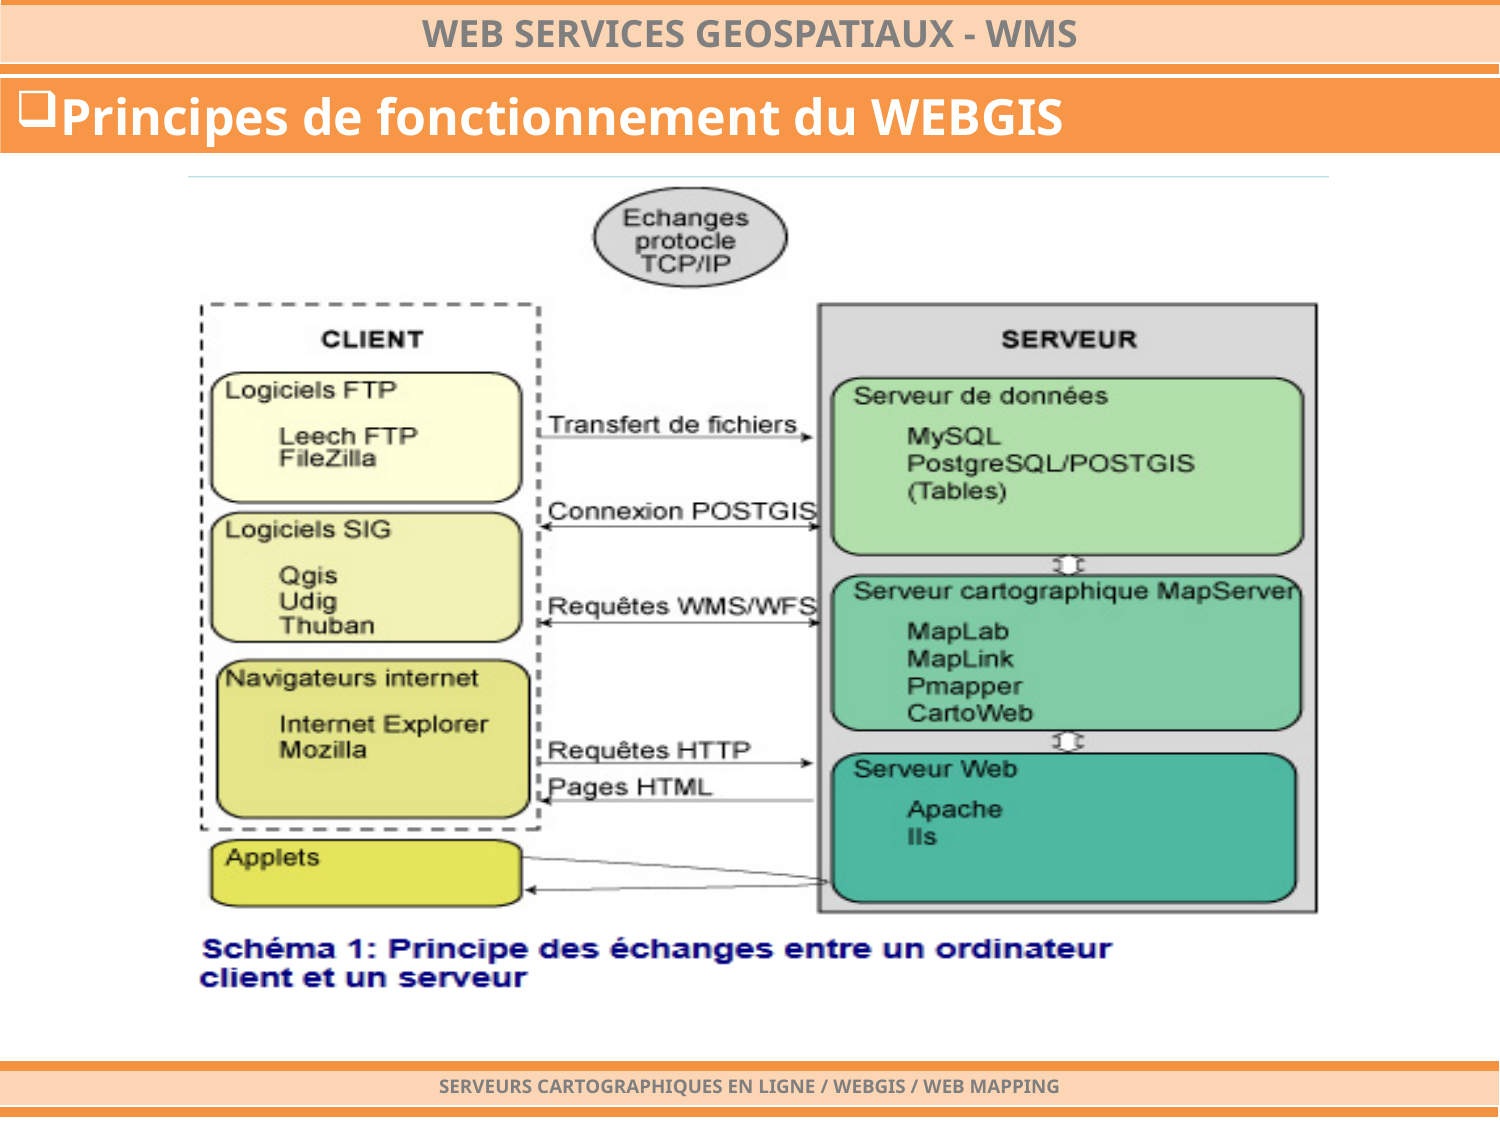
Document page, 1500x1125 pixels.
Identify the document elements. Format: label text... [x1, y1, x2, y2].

text_box SERVEURS CARTOGRAPHIQUES EN LIGNE / WEBGIS / WEB MAPPING [0, 1071, 1499, 1106]
text_box WEB SERVICES GEOSPATIAUX - WMS [0, 2, 1500, 63]
picture [188, 176, 1329, 1001]
text_box Principes de fonctionnement du WEBGIS [0, 78, 1500, 153]
